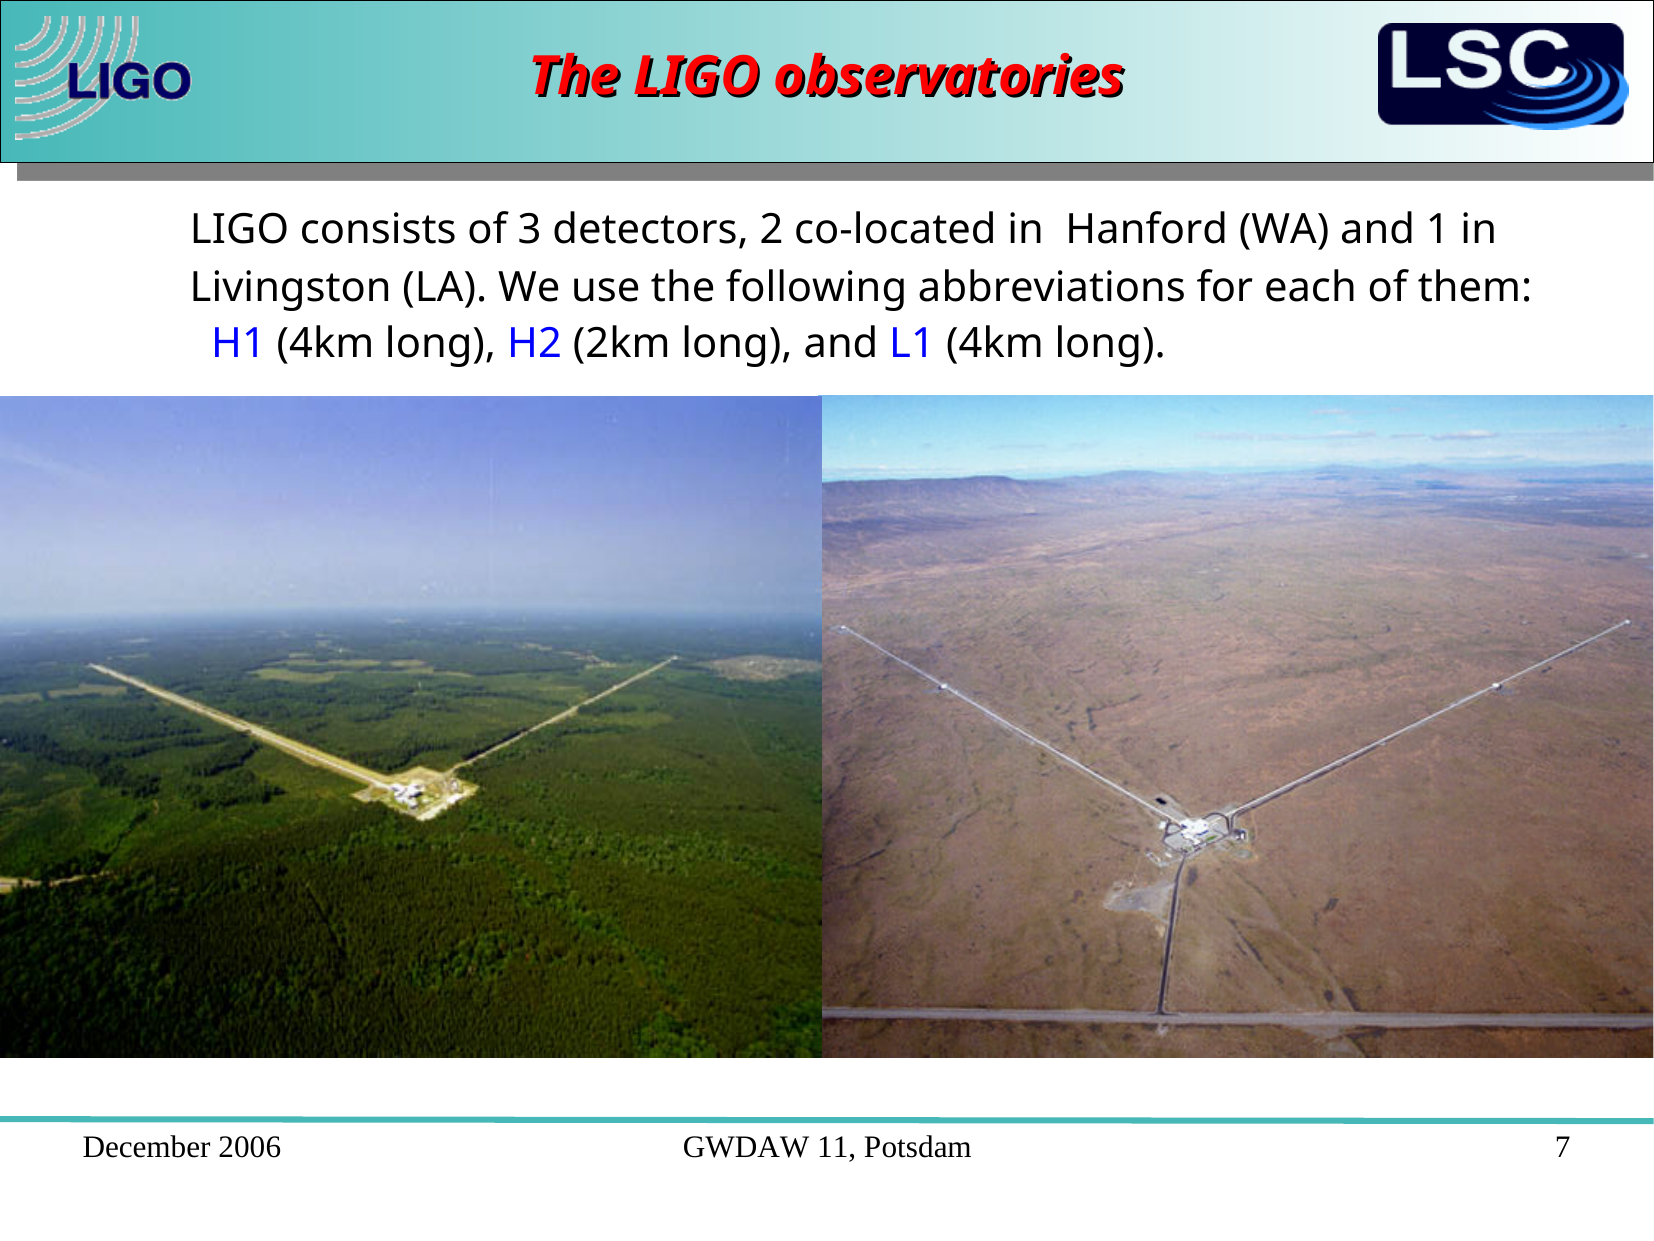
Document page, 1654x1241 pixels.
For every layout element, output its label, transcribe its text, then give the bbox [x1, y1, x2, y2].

picture [15, 16, 192, 140]
text_box The LIGO observatories [319, 40, 1334, 108]
picture [0, 395, 1654, 1058]
picture [1378, 23, 1629, 130]
text_box LIGO consists of 3 detectors, 2 co-located in Hanford (WA) and 1 in Livingston (LA). We use the following abbreviations for each of them: H1 (4km long), H2 (2km long), and L1 (4km long). [118, 199, 1547, 314]
text_box [113, 314, 1606, 399]
